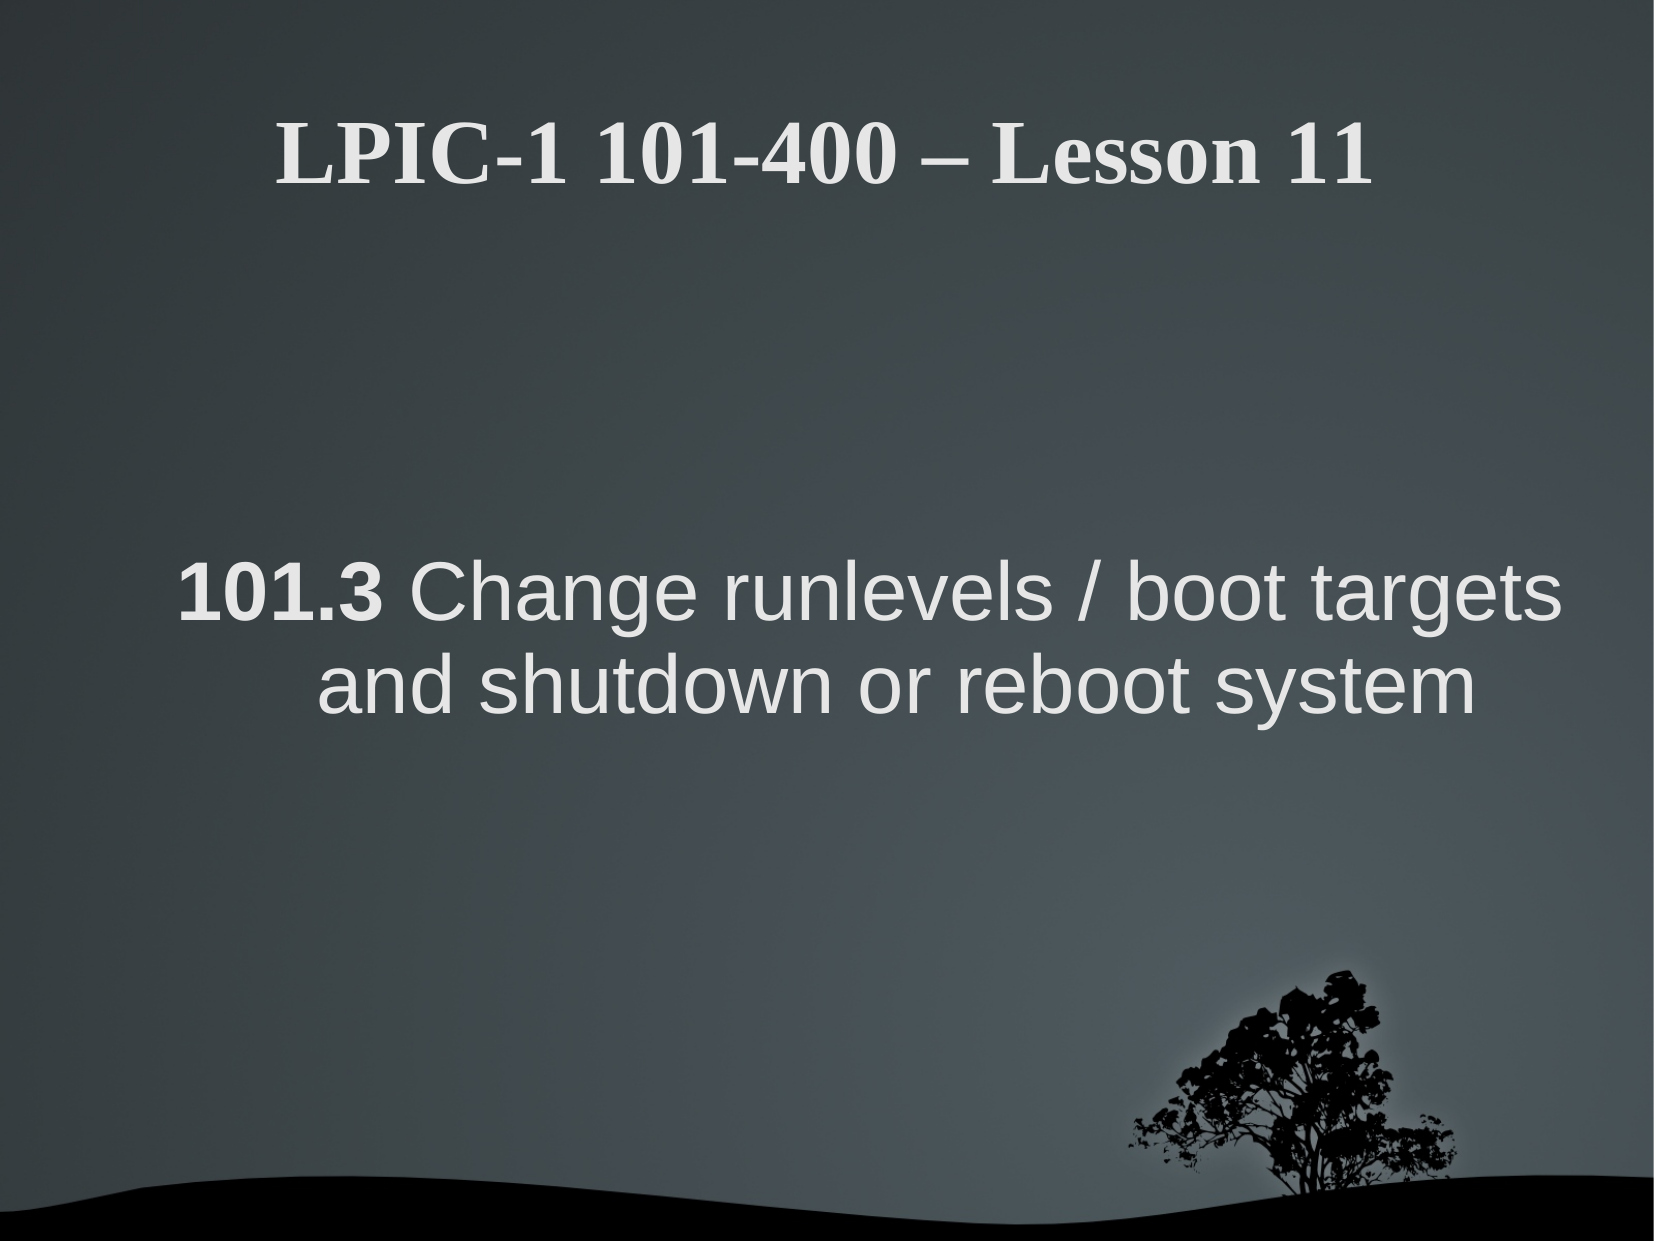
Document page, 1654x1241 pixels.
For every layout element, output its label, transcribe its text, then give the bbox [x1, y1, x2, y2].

title LPIC-1 101-400 – Lesson 11 [82, 49, 1571, 257]
picture [0, 0, 1654, 1241]
list 101.3 Change runlevels / boot targets and shutdown or reboot system [82, 290, 1571, 1109]
